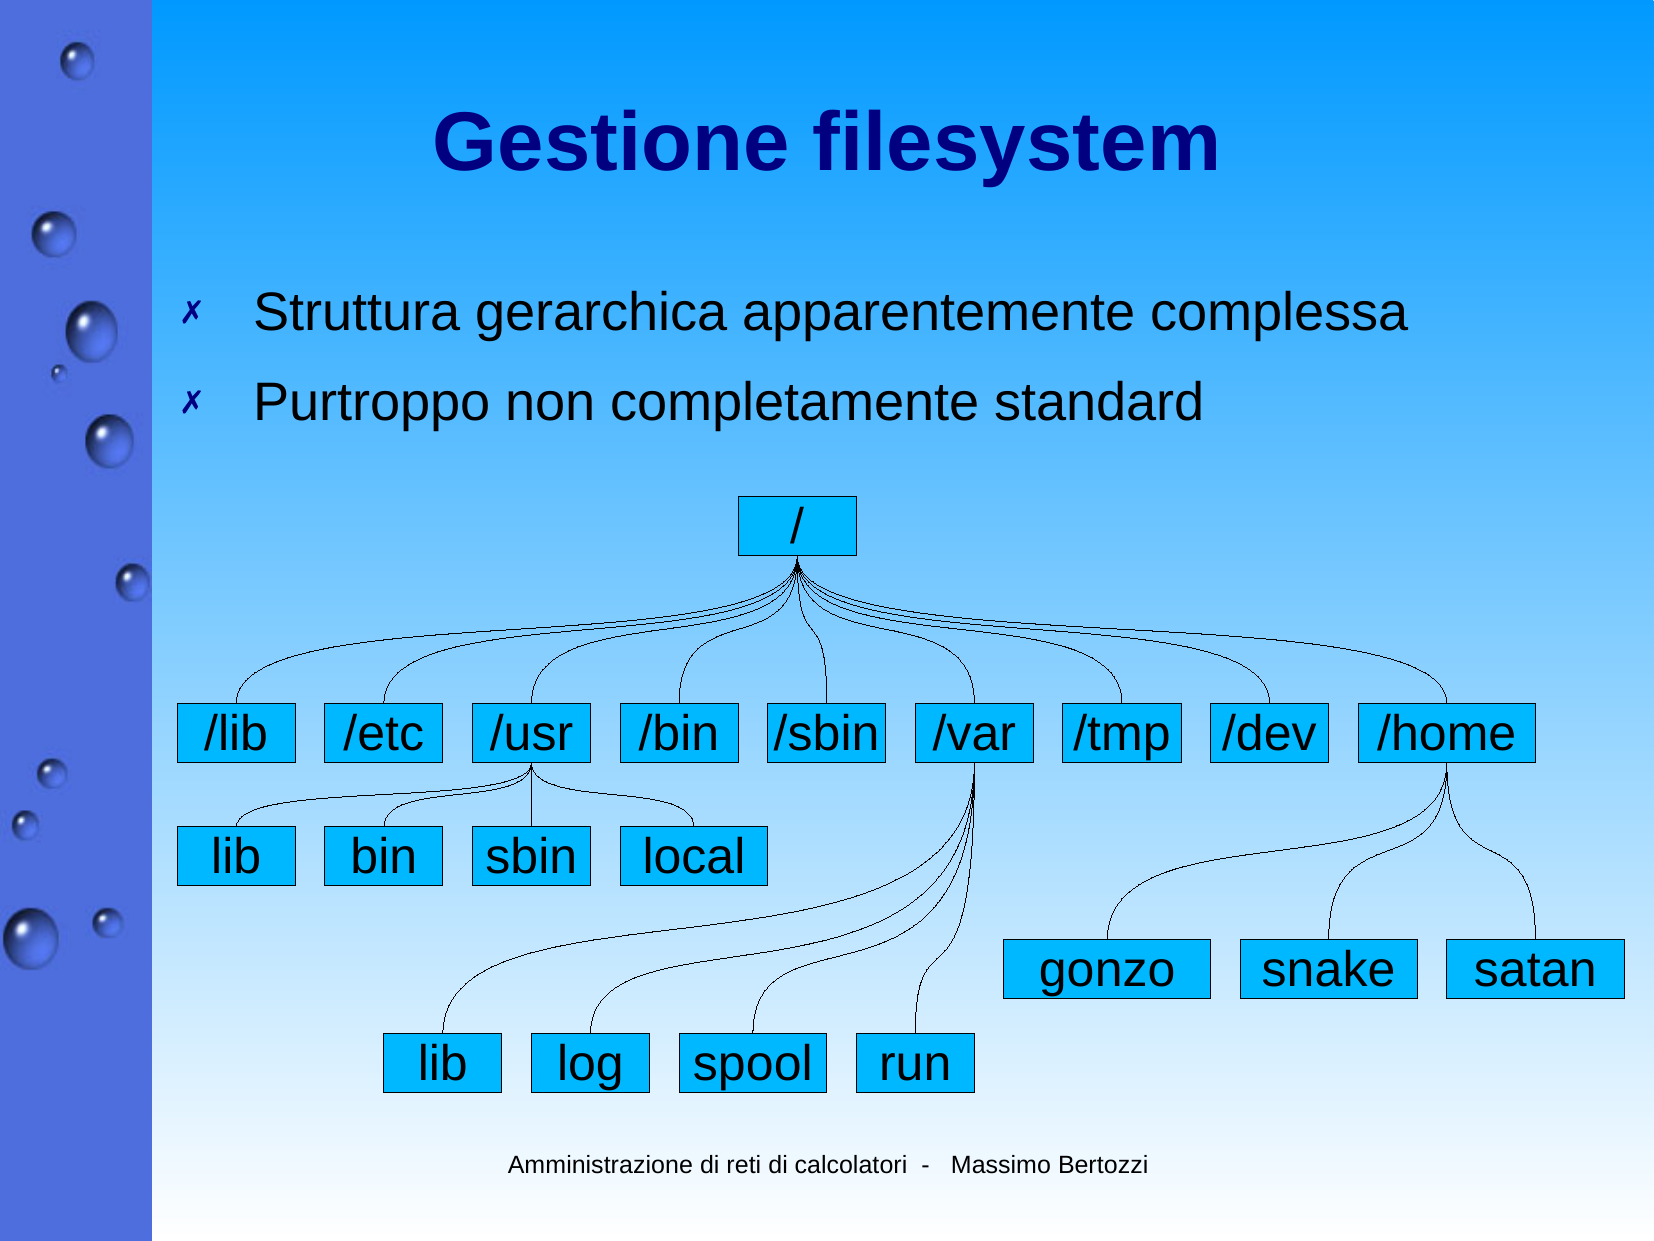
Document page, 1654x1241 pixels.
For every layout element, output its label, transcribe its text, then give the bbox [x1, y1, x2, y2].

text_box /etc [324, 703, 443, 763]
text_box /tmp [1062, 703, 1182, 763]
picture [0, 0, 152, 1241]
text_box /bin [620, 703, 739, 763]
text_box spool [679, 1033, 827, 1093]
text_box satan [1446, 939, 1625, 999]
text_box lib [383, 1033, 502, 1093]
text_box / [738, 496, 857, 556]
text_box bin [324, 826, 443, 886]
text_box /sbin [767, 703, 886, 763]
text_box lib [177, 826, 296, 886]
text_box run [856, 1033, 975, 1093]
text_box /dev [1210, 703, 1329, 763]
text_box /lib [177, 703, 296, 763]
text_box sbin [472, 826, 591, 886]
list Struttura gerarchica apparentemente complessa Purtroppo non completamente standard [159, 281, 1572, 1063]
text_box /usr [472, 703, 591, 763]
text_box log [531, 1033, 650, 1093]
text_box /home [1358, 703, 1536, 763]
title Gestione filesystem [121, 38, 1534, 246]
text_box snake [1240, 939, 1418, 999]
text_box gonzo [1003, 939, 1211, 999]
text_box /var [915, 703, 1034, 763]
text_box local [620, 826, 768, 886]
